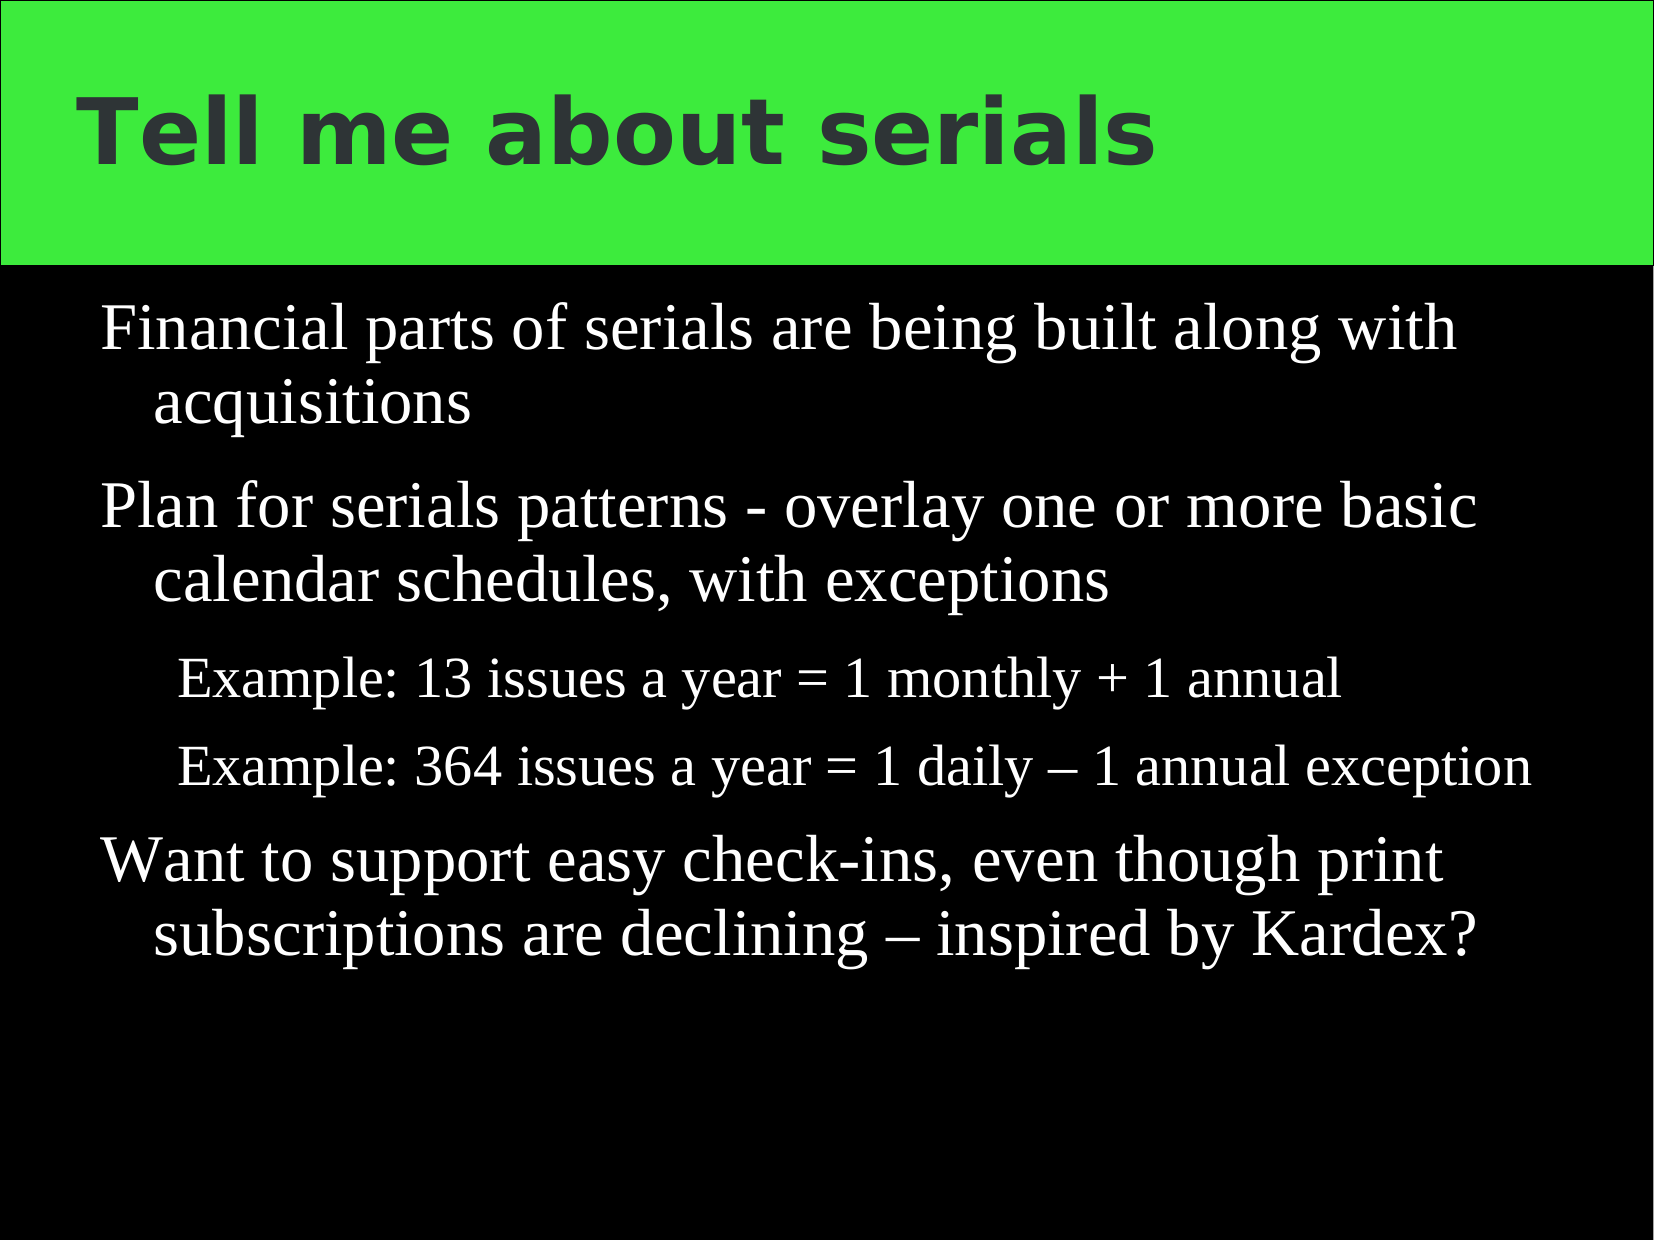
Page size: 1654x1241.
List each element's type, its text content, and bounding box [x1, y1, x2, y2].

list Financial parts of serials are being built along with acquisitions Plan for serials patterns - overlay one or more basic calendar schedules, with exceptions Example: 13 issues a year = 1 monthly + 1 annual Example: 364 issues a year = 1 daily – 1 annual exception Want to support easy check-ins, even though print subscriptions are declining – inspired by Kardex? [82, 290, 1571, 1194]
title Tell me about serials [76, 29, 1565, 237]
